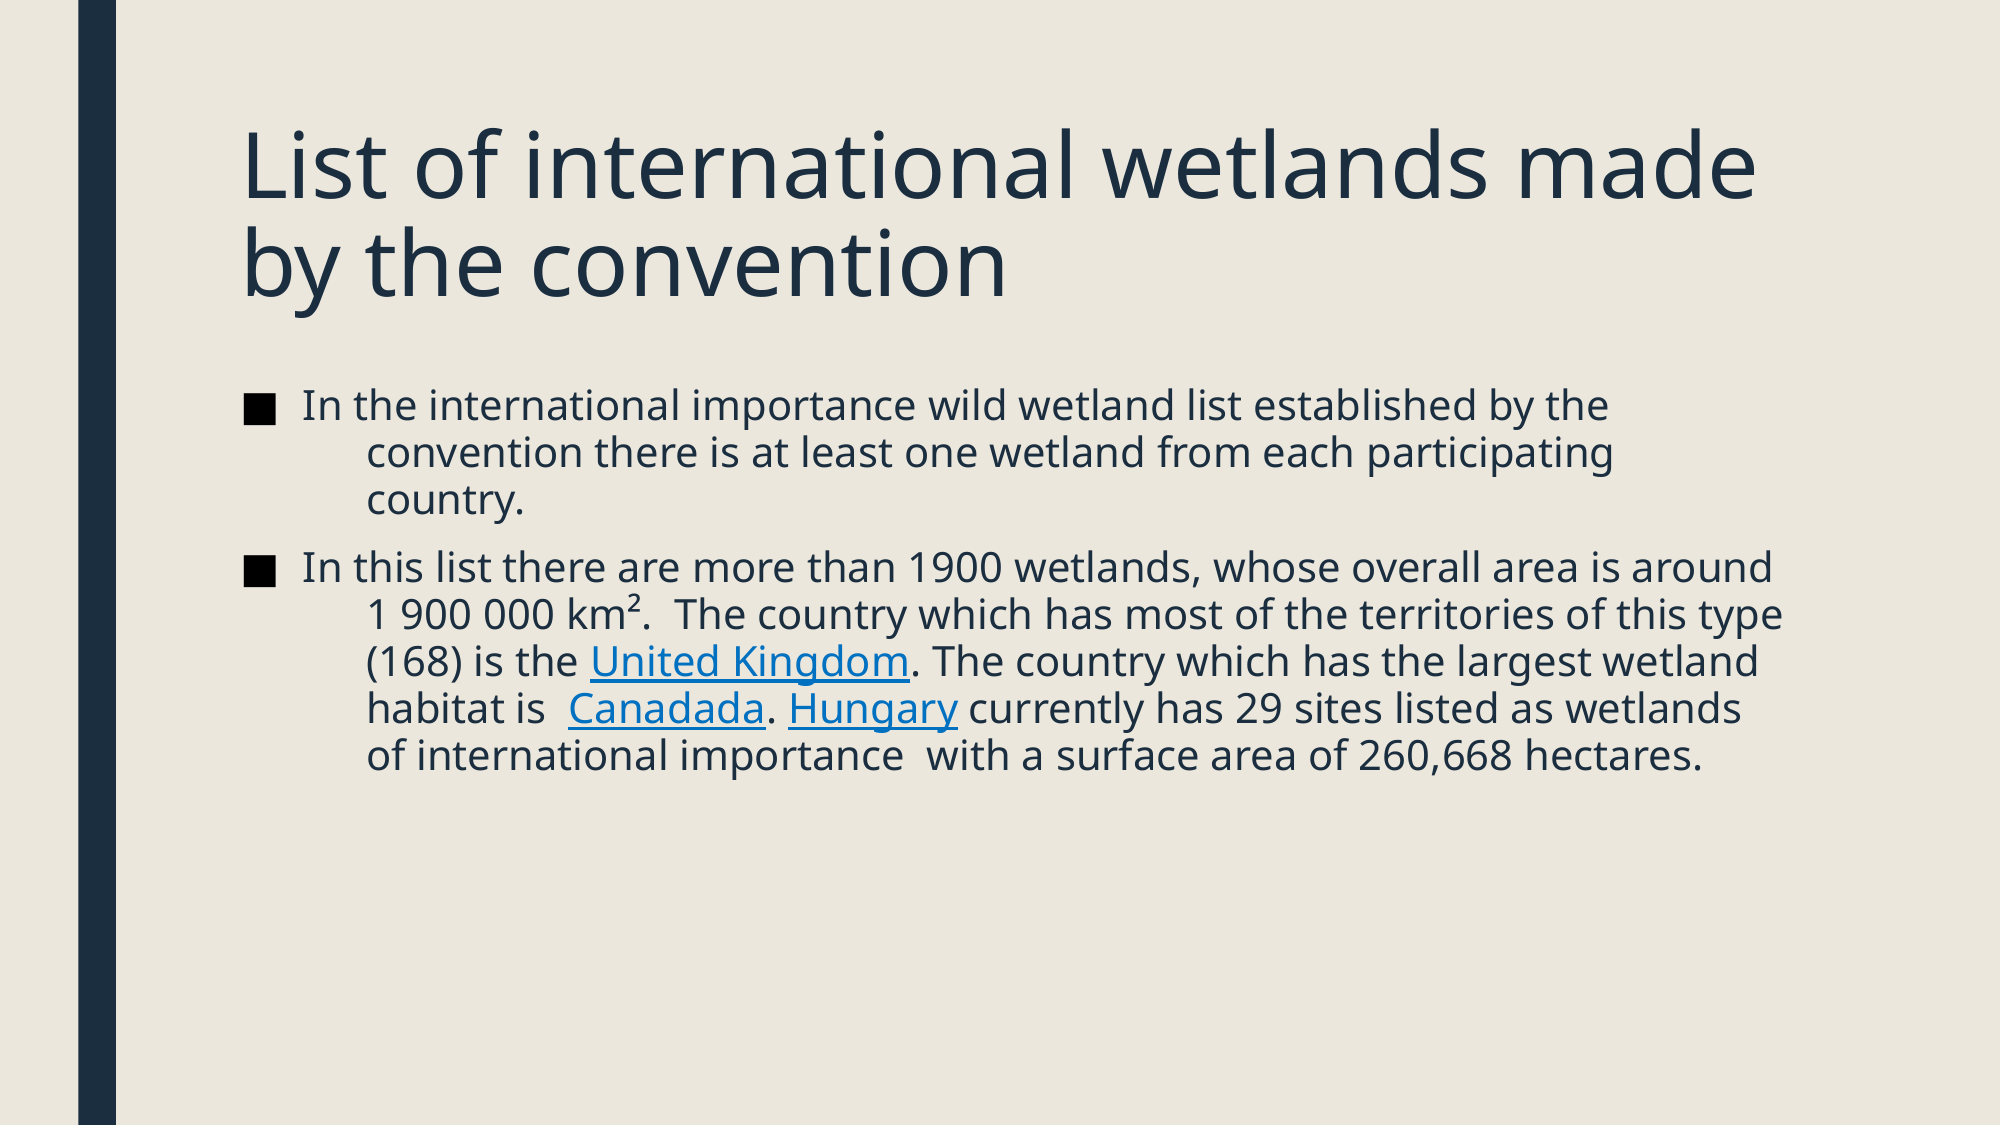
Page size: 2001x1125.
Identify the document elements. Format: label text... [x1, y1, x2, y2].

list In the international importance wild wetland list established by the convention there is at least one wetland from each participating country. In this list there are more than 1900 wetlands, whose overall area is around 1 900 000 km². The country which has most of the territories of this type (168) is the United Kingdom. The country which has the largest wetland habitat is Canadada. Hungary currently has 29 sites listed as wetlands of international importance with a surface area of 260,668 hectares. [225, 375, 1801, 963]
title List of international wetlands made by the convention [225, 112, 1801, 357]
